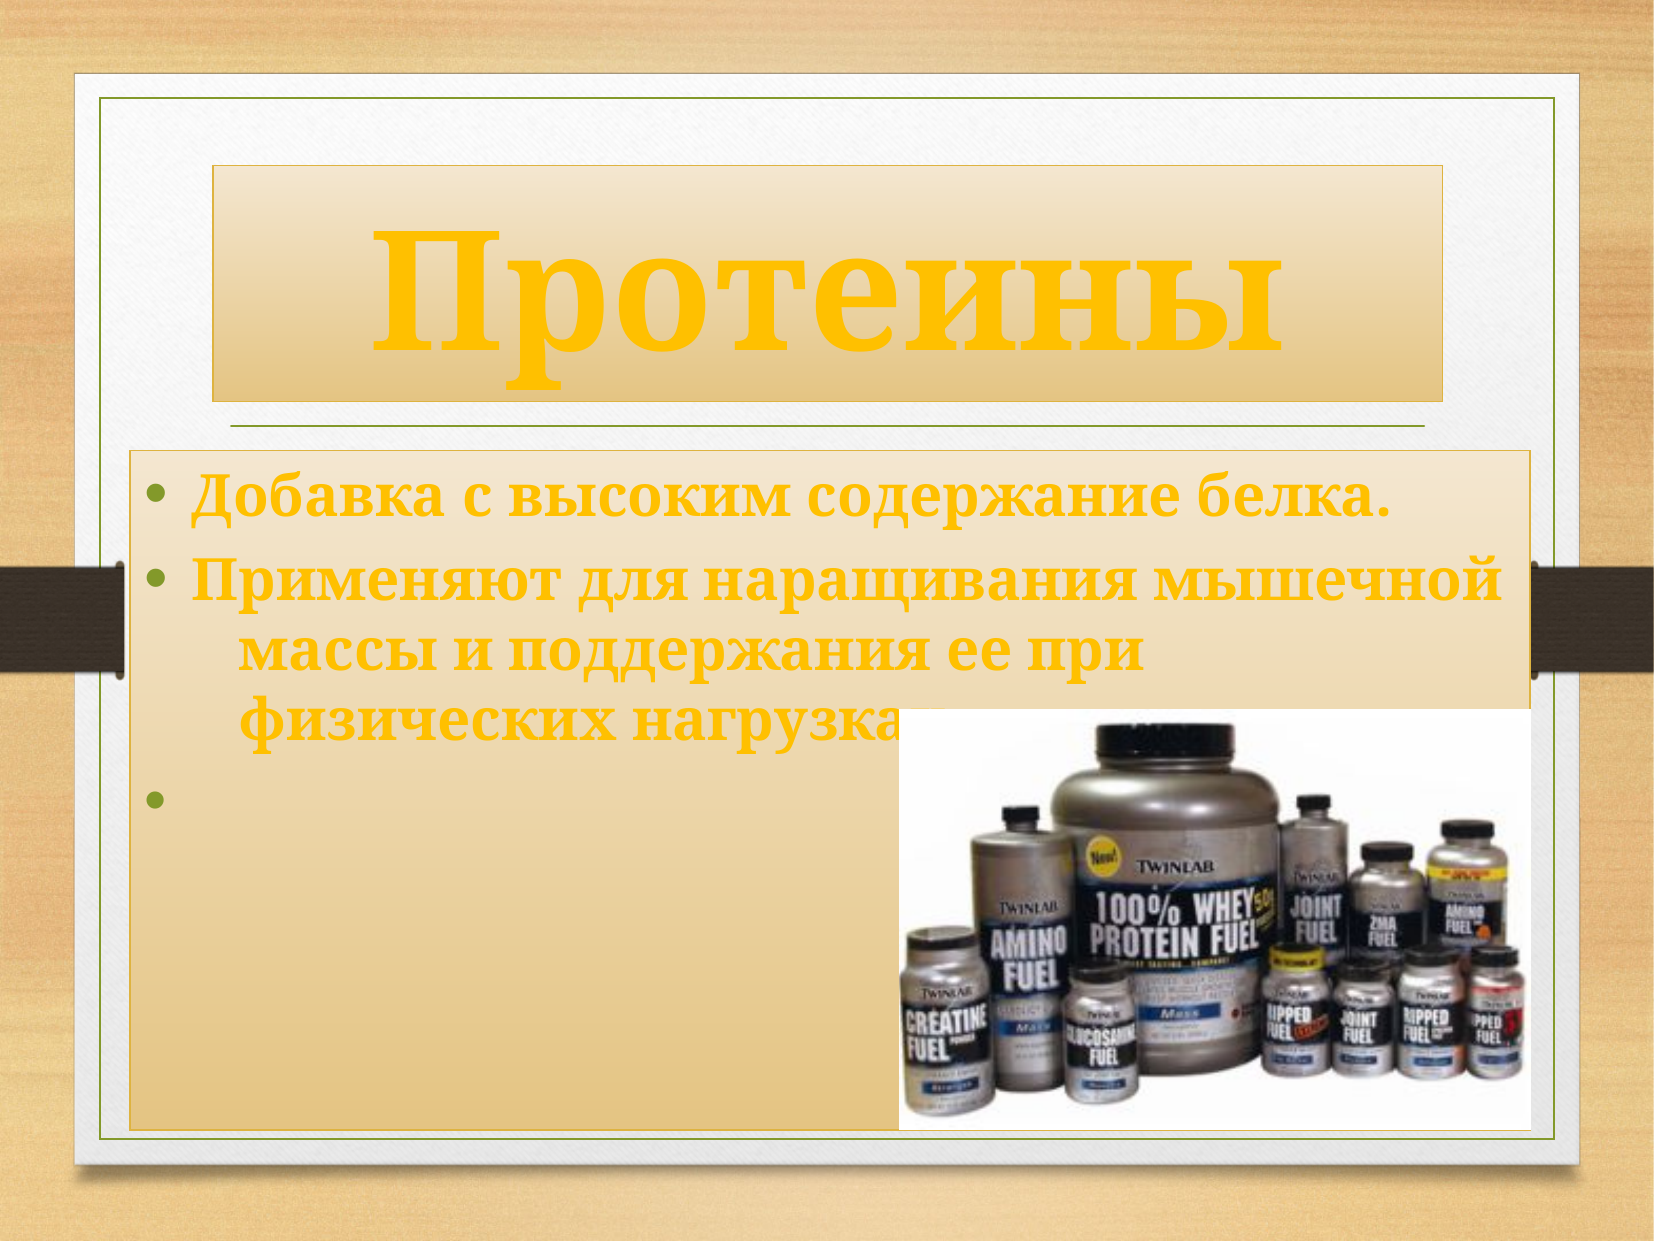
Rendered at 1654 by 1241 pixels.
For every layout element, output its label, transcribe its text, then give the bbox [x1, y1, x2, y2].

picture [899, 709, 1531, 1130]
list Добавка с высоким содержание белка. Применяют для наращивания мышечной массы и поддержания ее при физических нагрузках. [129, 450, 1531, 1131]
title Протеины [212, 165, 1443, 402]
